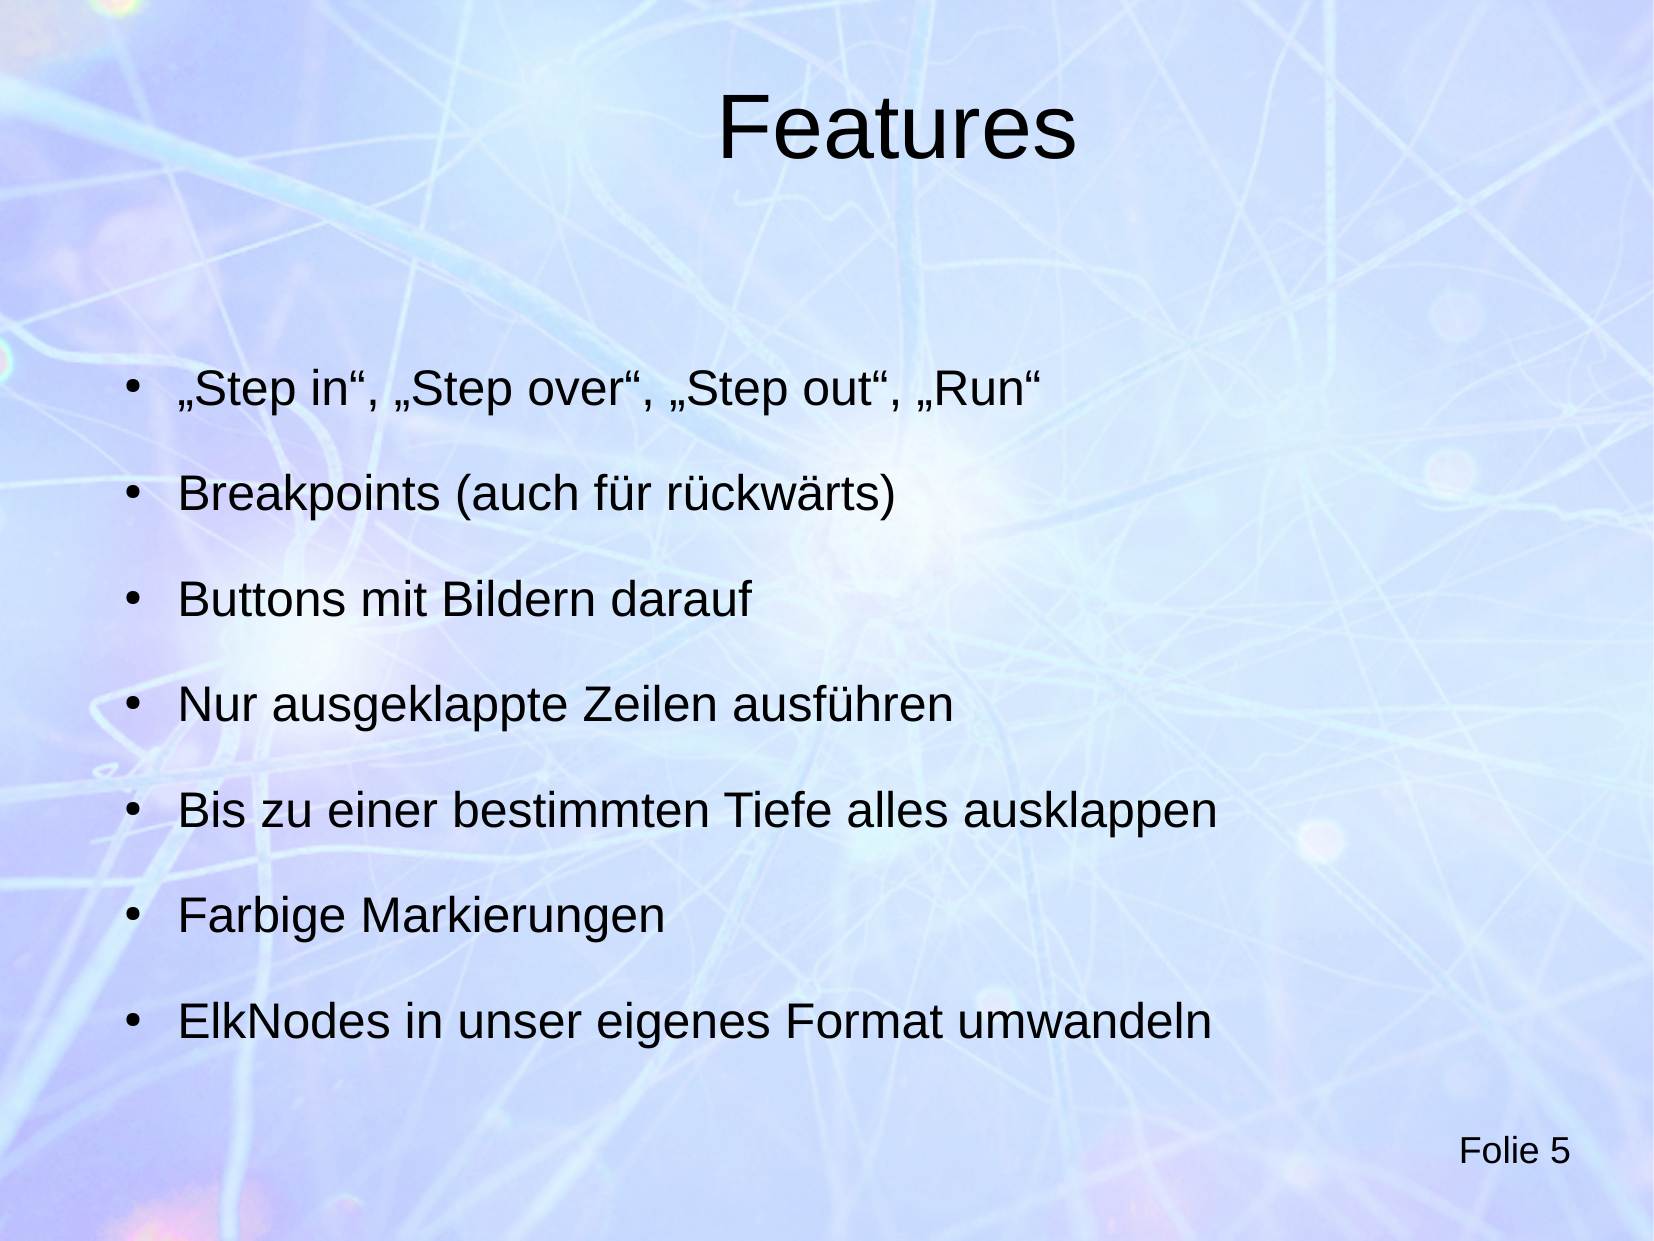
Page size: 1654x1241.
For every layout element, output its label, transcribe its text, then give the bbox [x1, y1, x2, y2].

title Features [236, 23, 1560, 231]
picture [0, 0, 1654, 1241]
list „Step in“, „Step over“, „Step out“, „Run“ Breakpoints (auch für rückwärts) Buttons mit Bildern darauf Nur ausgeklappte Zeilen ausführen Bis zu einer bestimmten Tiefe alles ausklappen Farbige Markierungen ElkNodes in unser eigenes Format umwandeln [106, 331, 1595, 1052]
